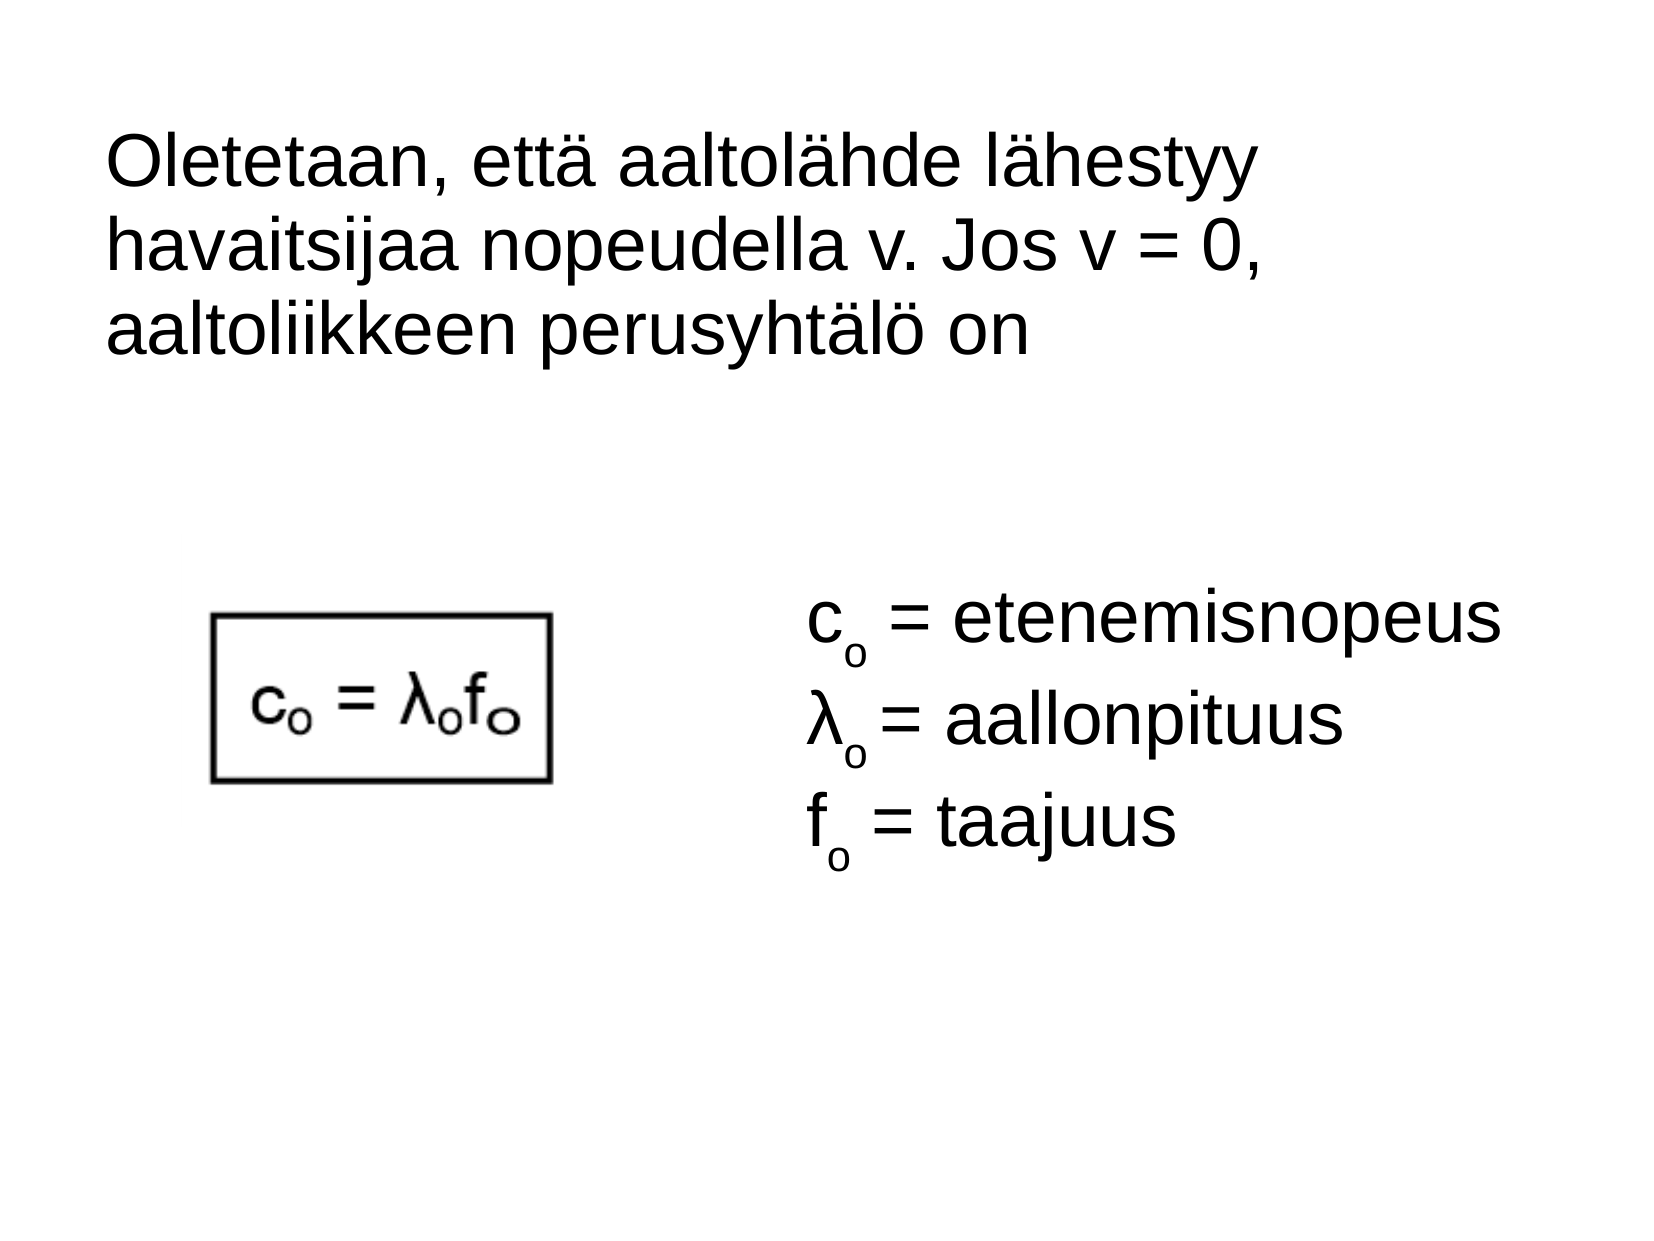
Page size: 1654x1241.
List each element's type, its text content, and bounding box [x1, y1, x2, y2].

text_box co = etenemisnopeus λo = aallonpituus fo = taajuus [791, 566, 1548, 888]
text_box Oletetaan, että aaltolähde lähestyy havaitsijaa nopeudella v. Jos v = 0, aaltoliikkeen perusyhtälö on [90, 111, 1347, 378]
picture [180, 534, 650, 827]
